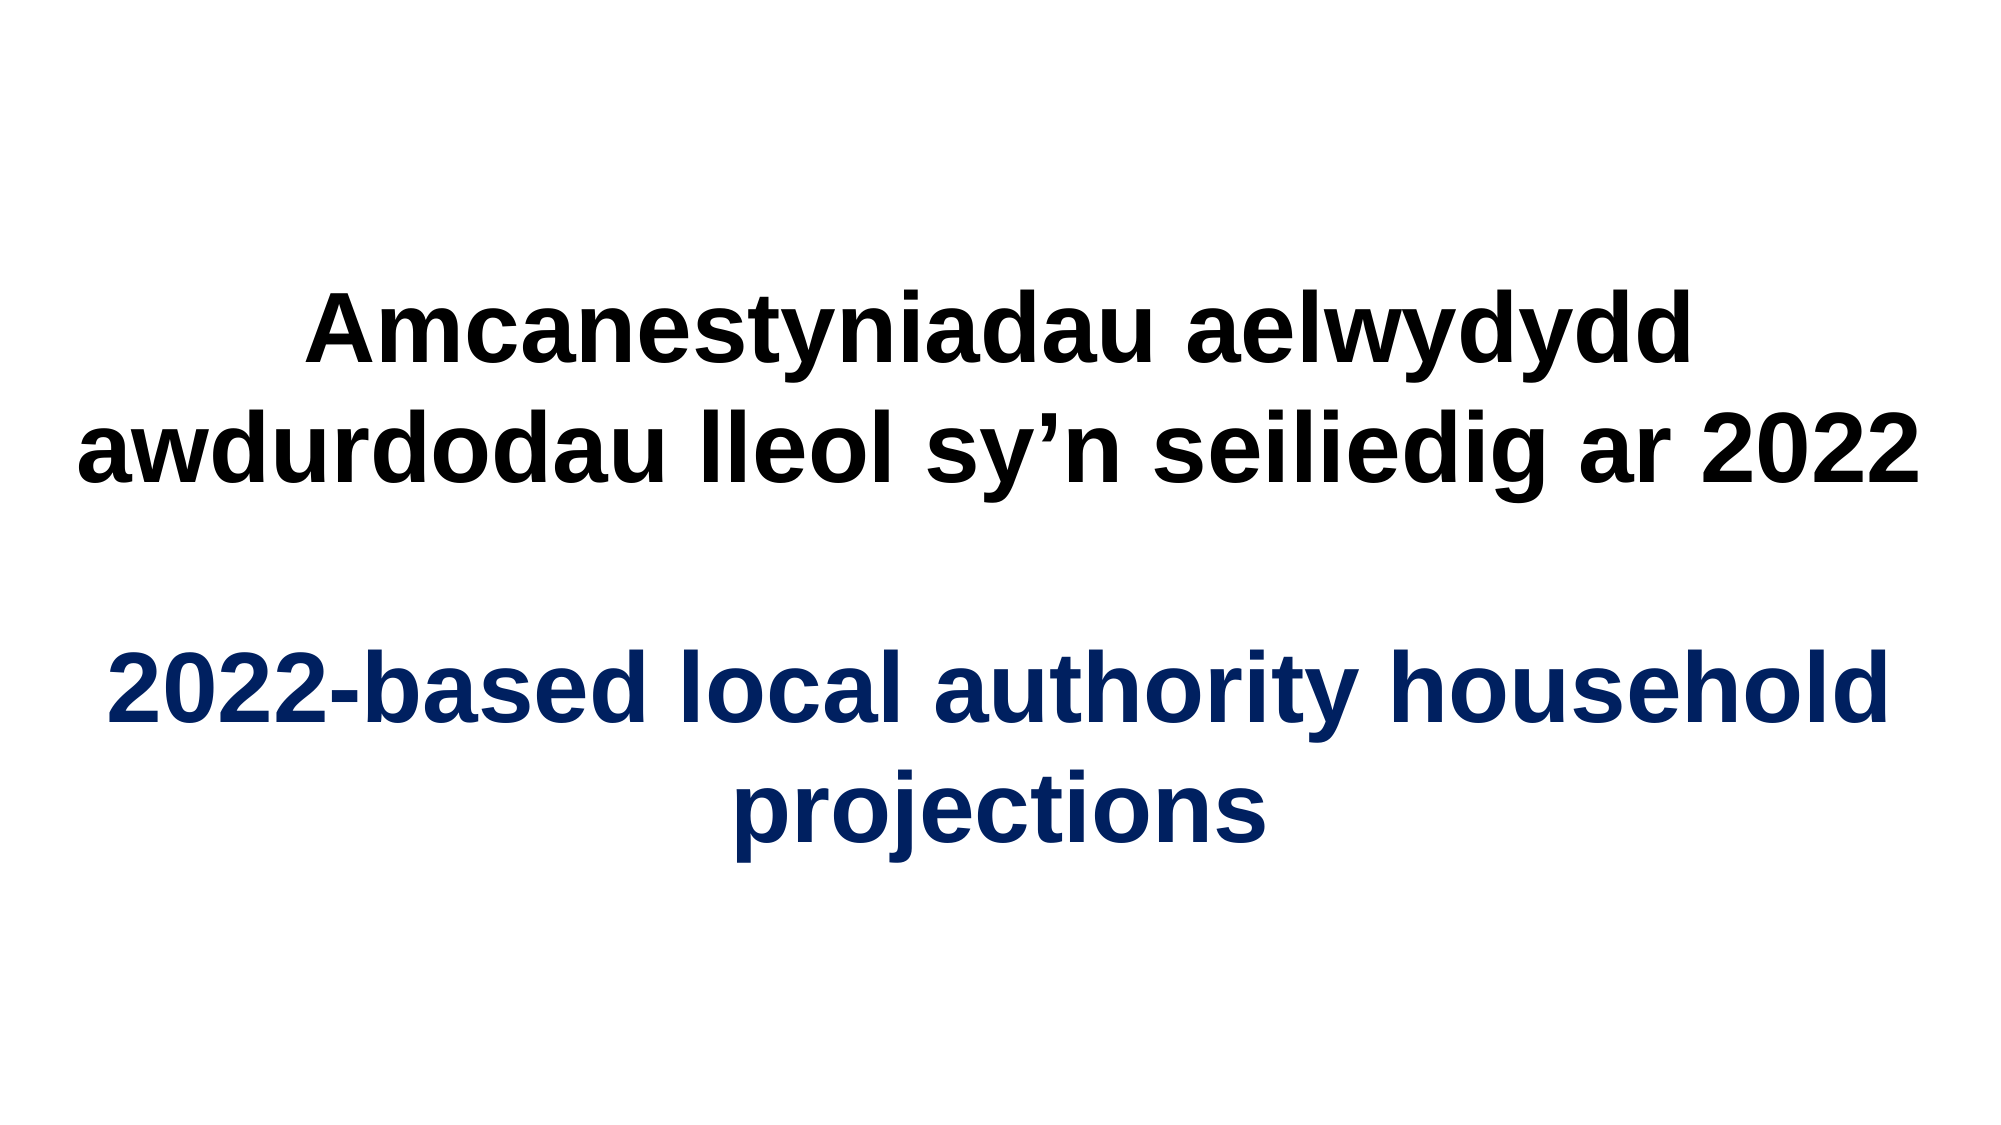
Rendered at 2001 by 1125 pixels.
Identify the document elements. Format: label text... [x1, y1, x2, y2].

title Amcanestyniadau aelwydydd awdurdodau lleol sy’n seiliedig ar 2022 2022-based local authority household projections [60, 137, 1940, 988]
